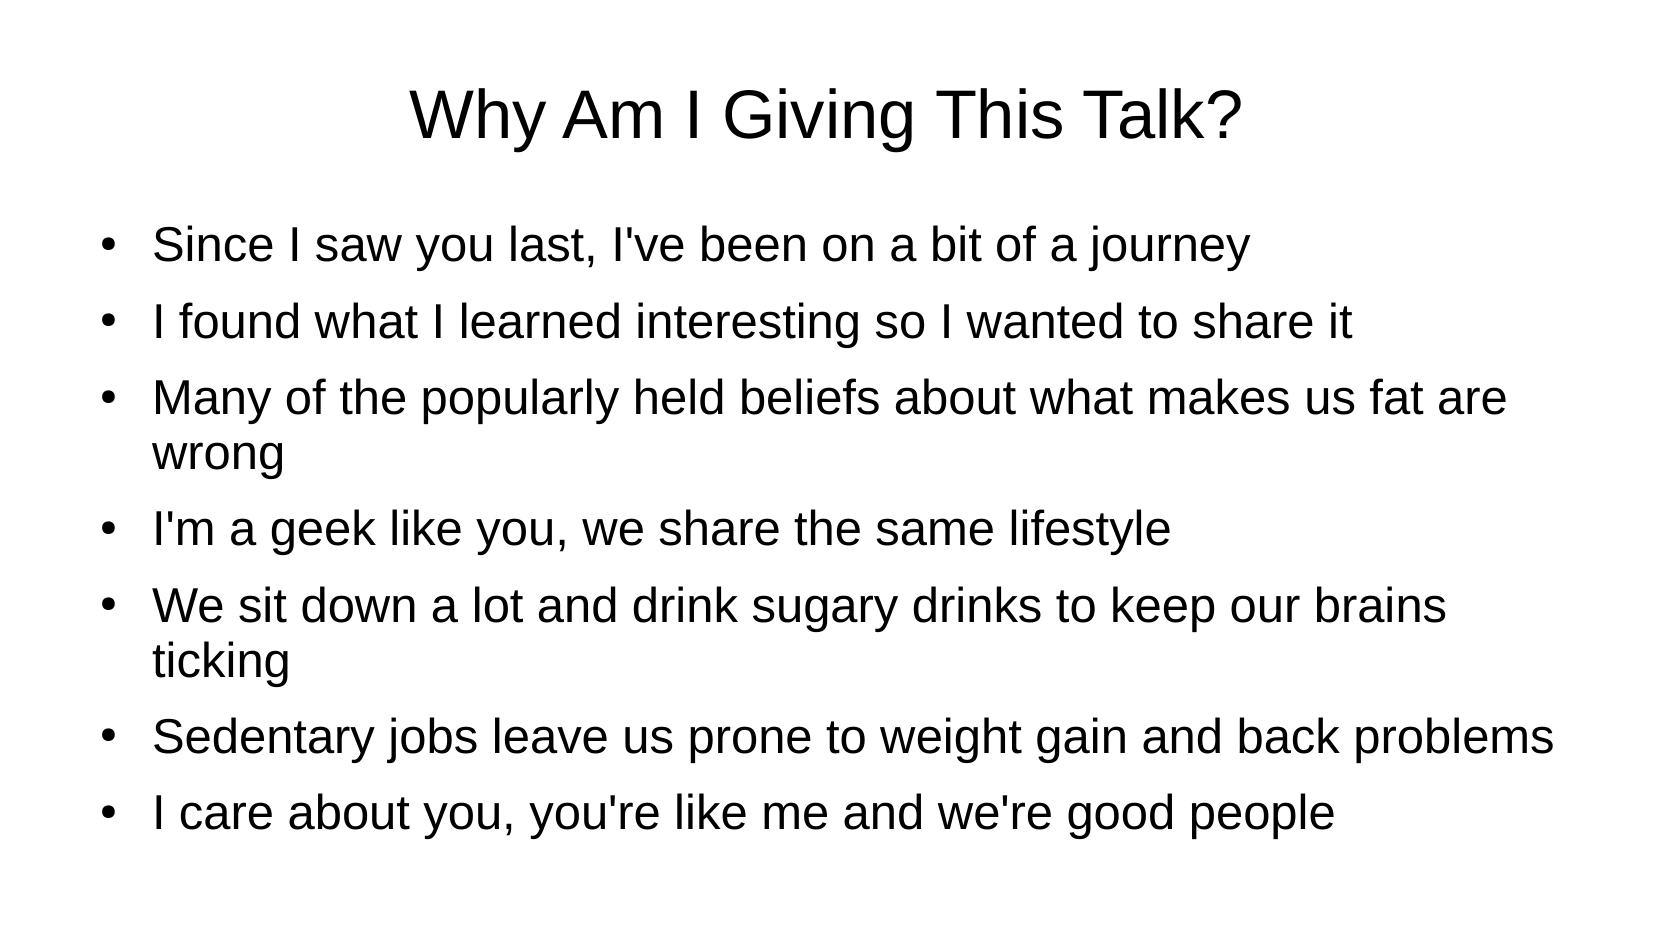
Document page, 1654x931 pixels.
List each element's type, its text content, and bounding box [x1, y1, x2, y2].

list Since I saw you last, I've been on a bit of a journey I found what I learned interesting so I wanted to share it Many of the popularly held beliefs about what makes us fat are wrong I'm a geek like you, we share the same lifestyle We sit down a lot and drink sugary drinks to keep our brains ticking Sedentary jobs leave us prone to weight gain and back problems I care about you, you're like me and we're good people [82, 217, 1571, 863]
title Why Am I Giving This Talk? [82, 37, 1571, 193]
